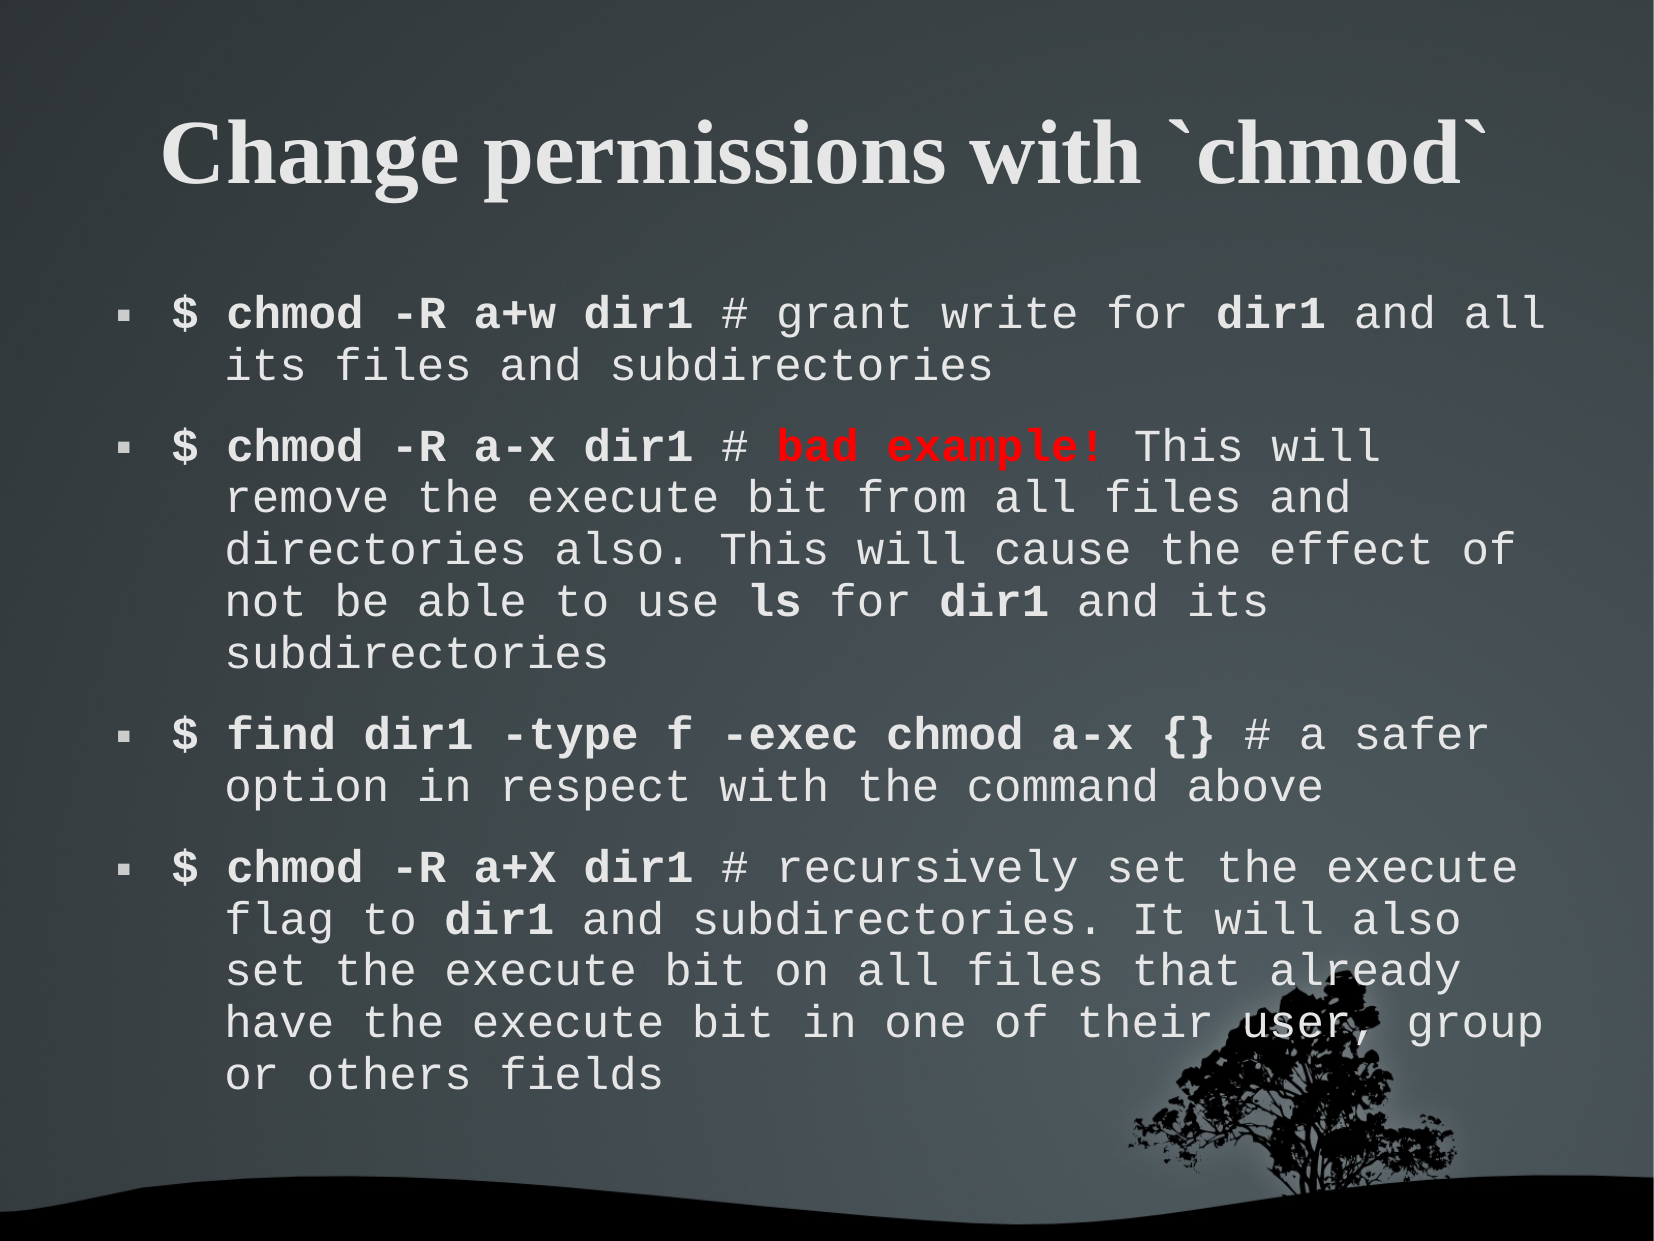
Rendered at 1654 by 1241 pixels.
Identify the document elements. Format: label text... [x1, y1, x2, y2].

title Change permissions with `chmod` [82, 49, 1572, 257]
list $ chmod -R a+w dir1 # grant write for dir1 and all its files and subdirectories $ chmod -R a-x dir1 # bad example! This will remove the execute bit from all files and directories also. This will cause the effect of not be able to use ls for dir1 and its subdirectories $ find dir1 -type f -exec chmod a-x {} # a safer option in respect with the command above $ chmod -R a+X dir1 # recursively set the execute flag to dir1 and subdirectories. It will also set the execute bit on all files that already have the execute bit in one of their user, group or others fields [82, 290, 1571, 1169]
picture [0, 0, 1654, 1241]
